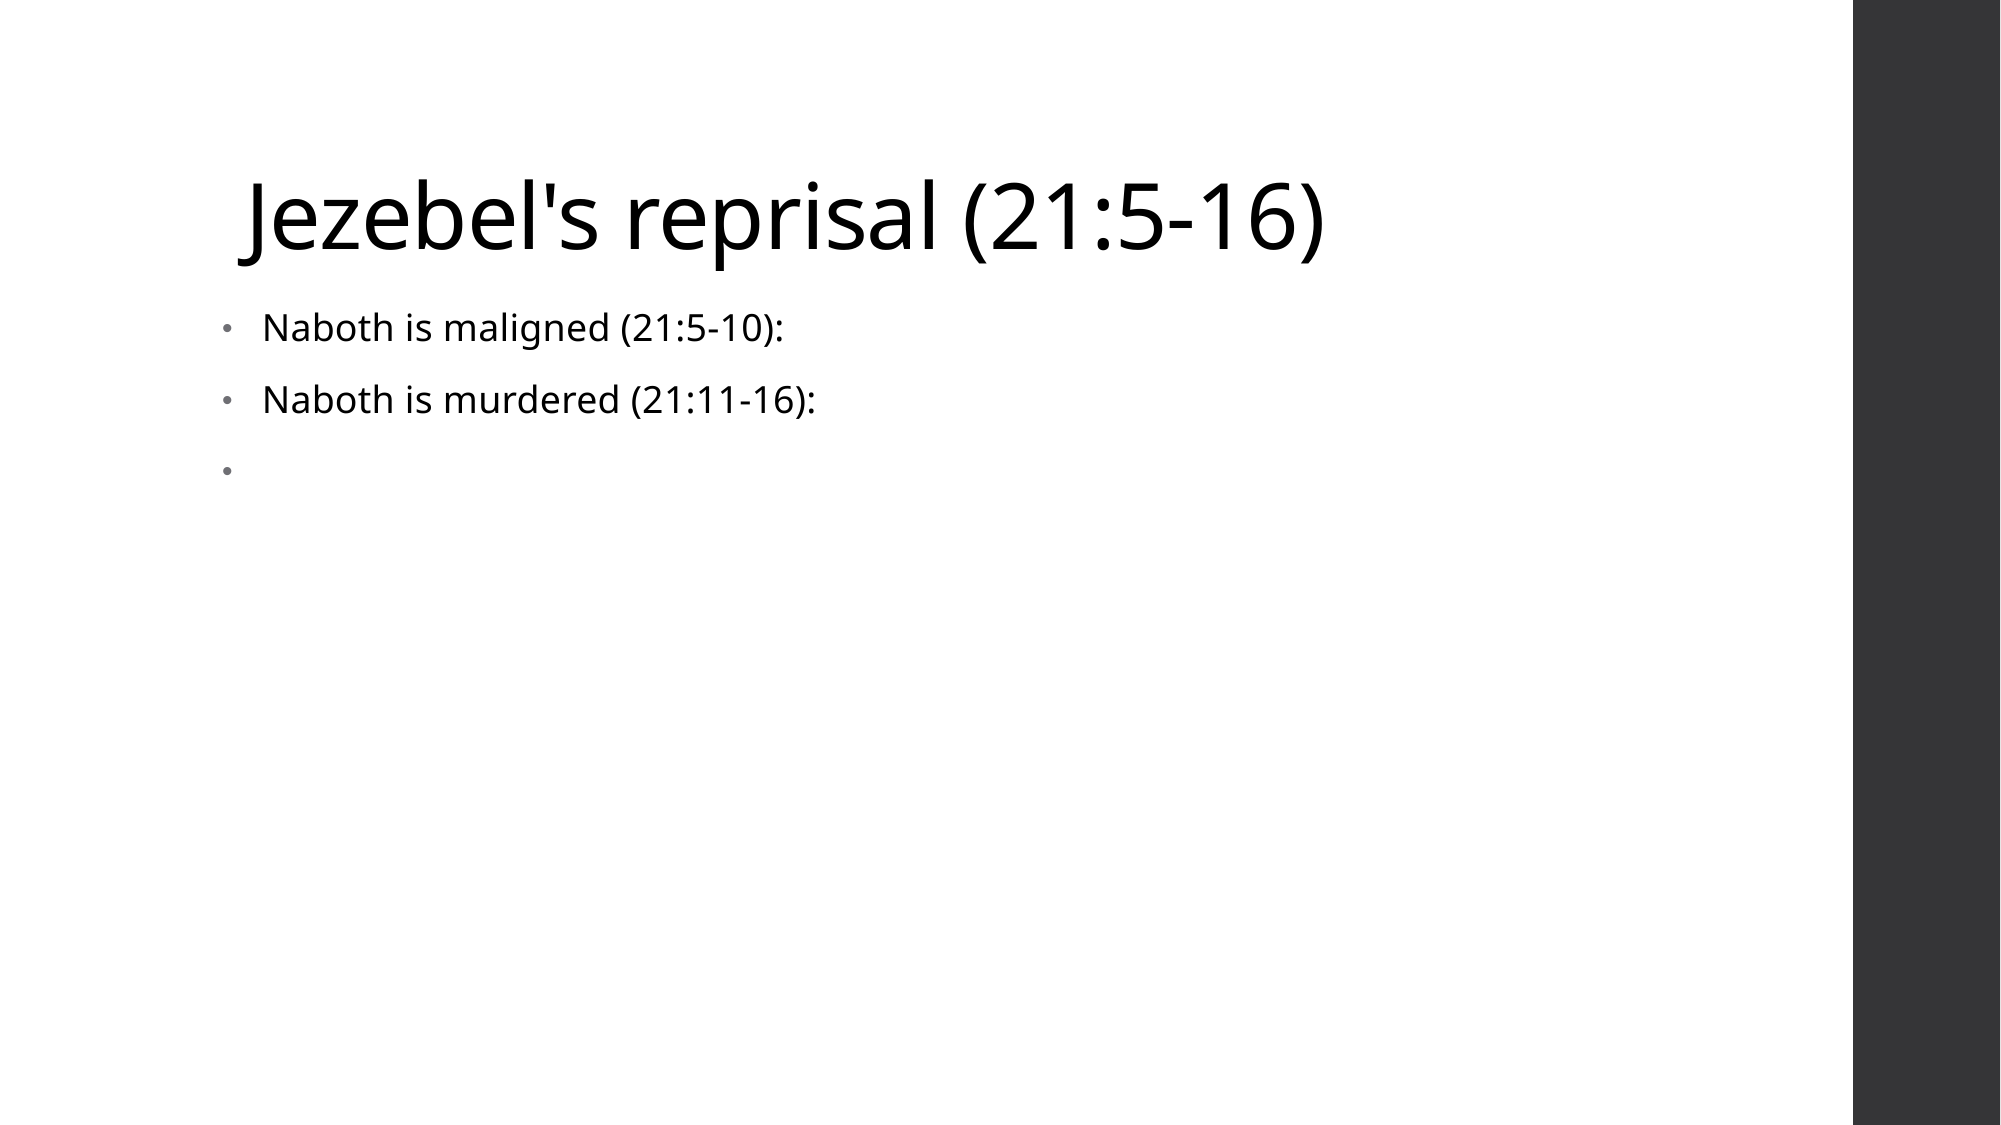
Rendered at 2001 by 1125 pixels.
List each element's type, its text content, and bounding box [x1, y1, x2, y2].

title Jezebel's reprisal (21:5-16) [206, 60, 1797, 278]
list Naboth is maligned (21:5-10): Naboth is murdered (21:11-16): [206, 299, 1617, 1014]
